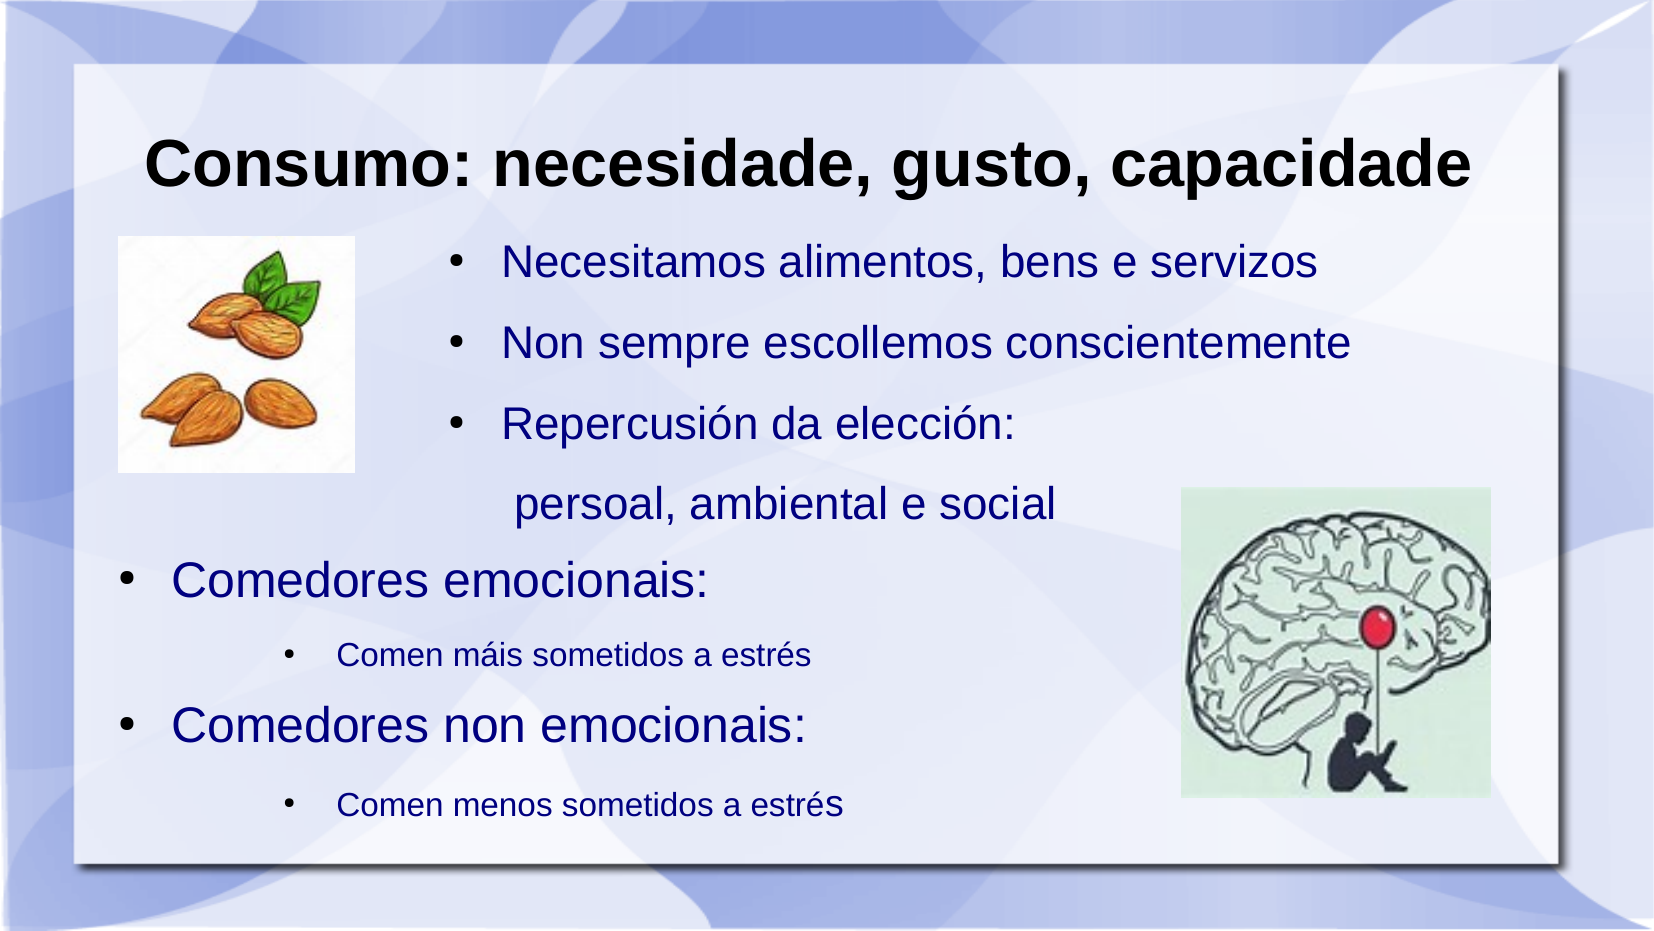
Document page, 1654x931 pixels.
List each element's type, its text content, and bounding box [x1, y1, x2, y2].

list Necesitamos alimentos, bens e servizos Non sempre escollemos conscientemente Repercusión da elección: persoal, ambiental e social [430, 236, 1418, 532]
list Comedores emocionais: Comen máis sometidos a estrés Comedores non emocionais: Comen menos sometidos a estrés [100, 551, 1093, 827]
title Consumo: necesidade, gusto, capacidade [82, 90, 1536, 237]
picture [0, 0, 1654, 931]
